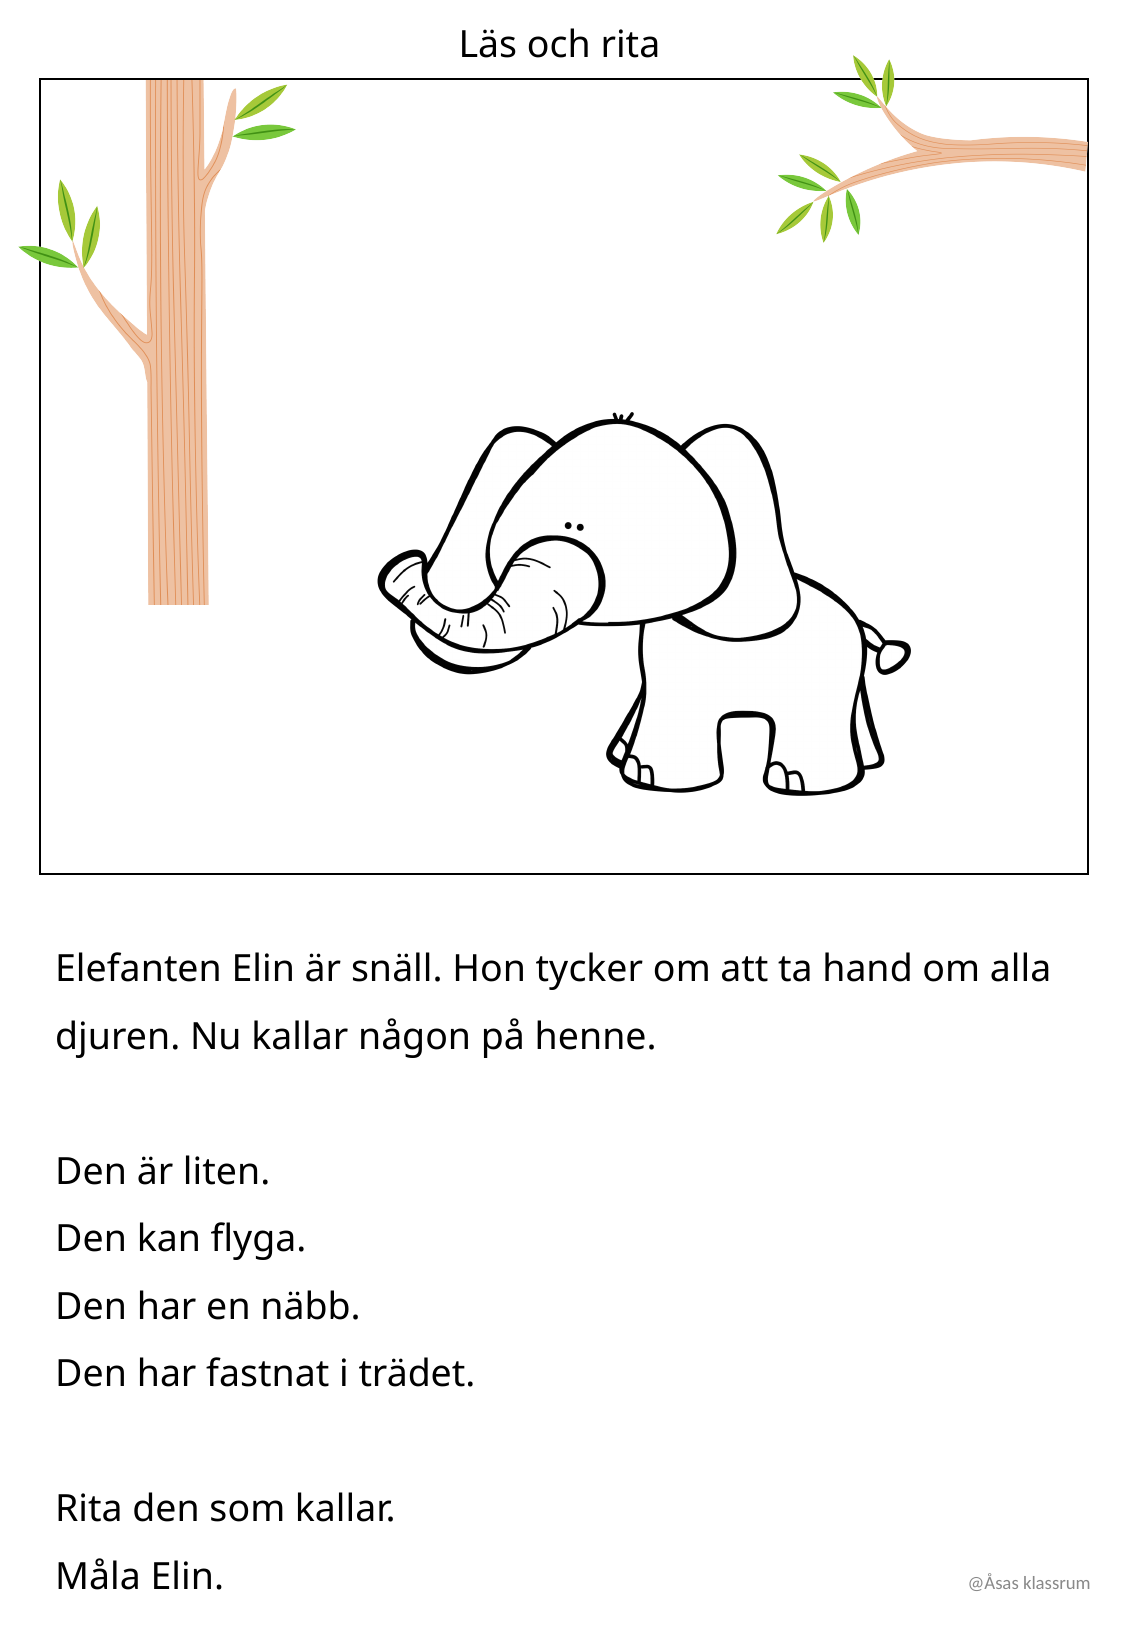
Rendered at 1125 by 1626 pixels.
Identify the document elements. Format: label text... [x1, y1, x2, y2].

picture [373, 407, 915, 801]
picture [18, 80, 296, 605]
text_box Elefanten Elin är snäll. Hon tycker om att ta hand om alla djuren. Nu kallar någon på henne. Den är liten. Den kan flyga. Den har en näbb. Den har fastnat i trädet. Rita den som kallar. Måla Elin. [40, 914, 1088, 1612]
text_box Läs och rita [319, 12, 801, 73]
picture [776, 55, 1088, 243]
text_box [40, 79, 1088, 874]
text_box @Åsas klassrum [839, 1538, 1125, 1625]
